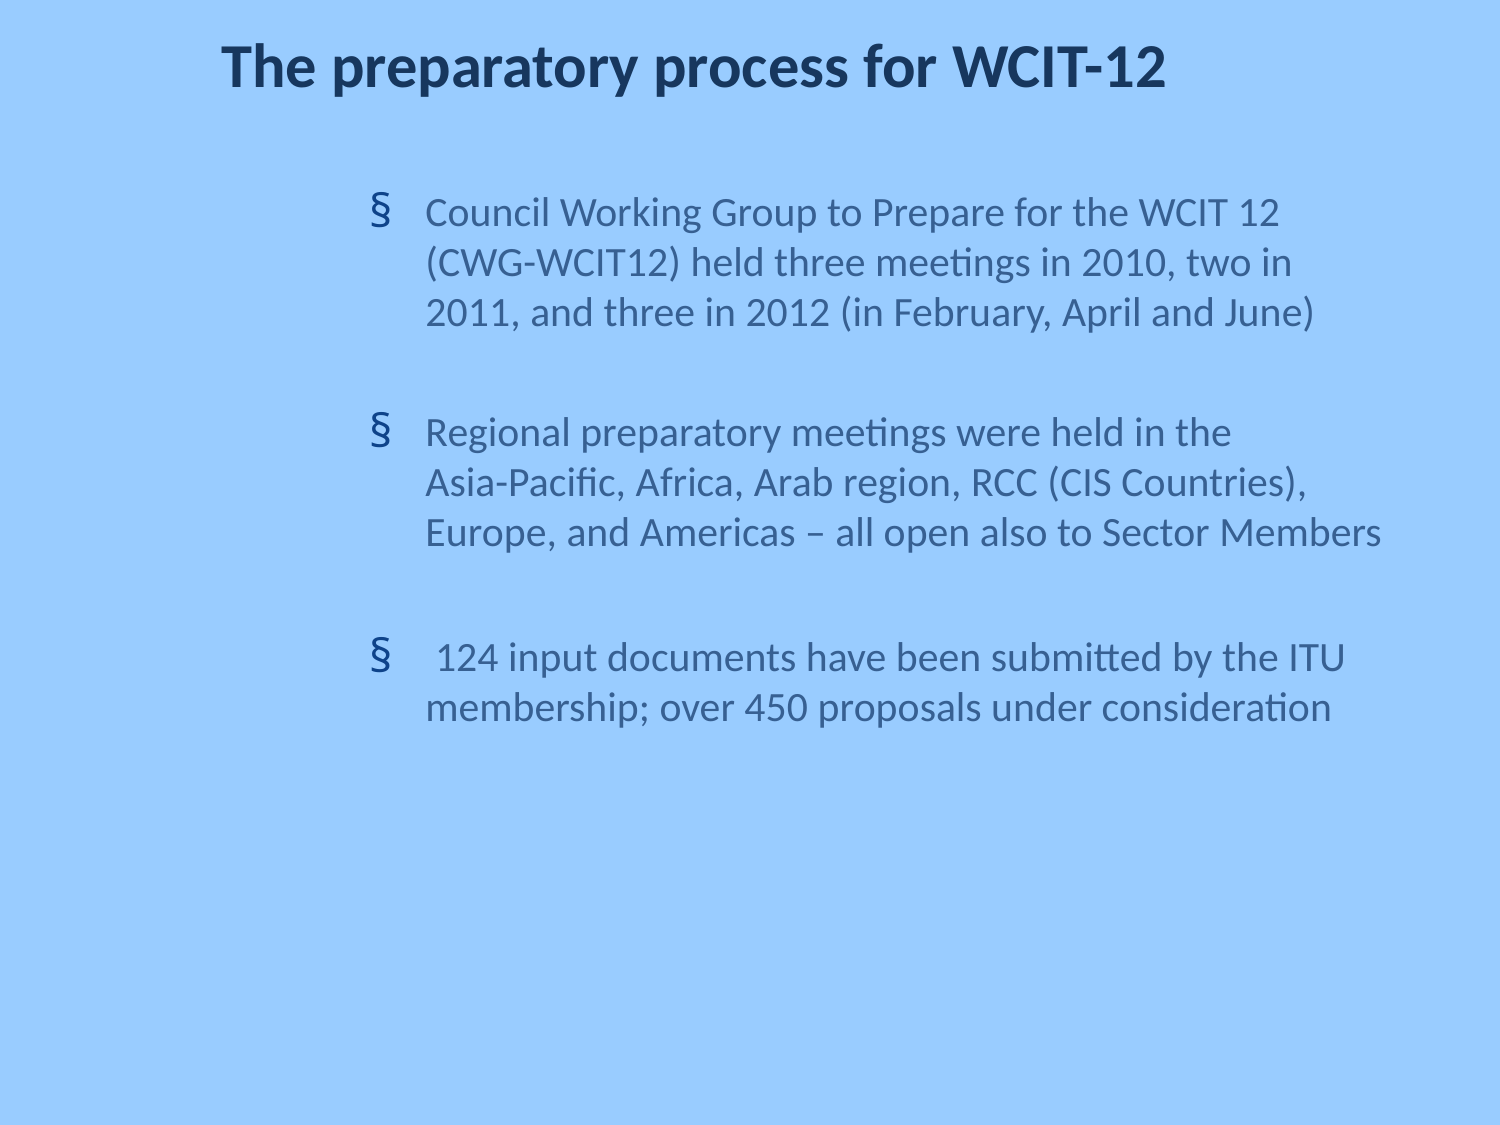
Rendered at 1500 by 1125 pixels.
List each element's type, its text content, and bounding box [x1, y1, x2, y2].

text_box Council Working Group to Prepare for the WCIT 12 (CWG-WCIT12) held three meetings in 2010, two in 2011, and three in 2012 (in February, April and June) Regional preparatory meetings were held in the Asia-Pacific, Africa, Arab region, RCC (CIS Countries), Europe, and Americas – all open also to Sector Members 124 input documents have been submitted by the ITU membership; over 450 proposals under consideration [354, 177, 1400, 990]
text_box The preparatory process for WCIT-12 [206, 9, 1484, 109]
